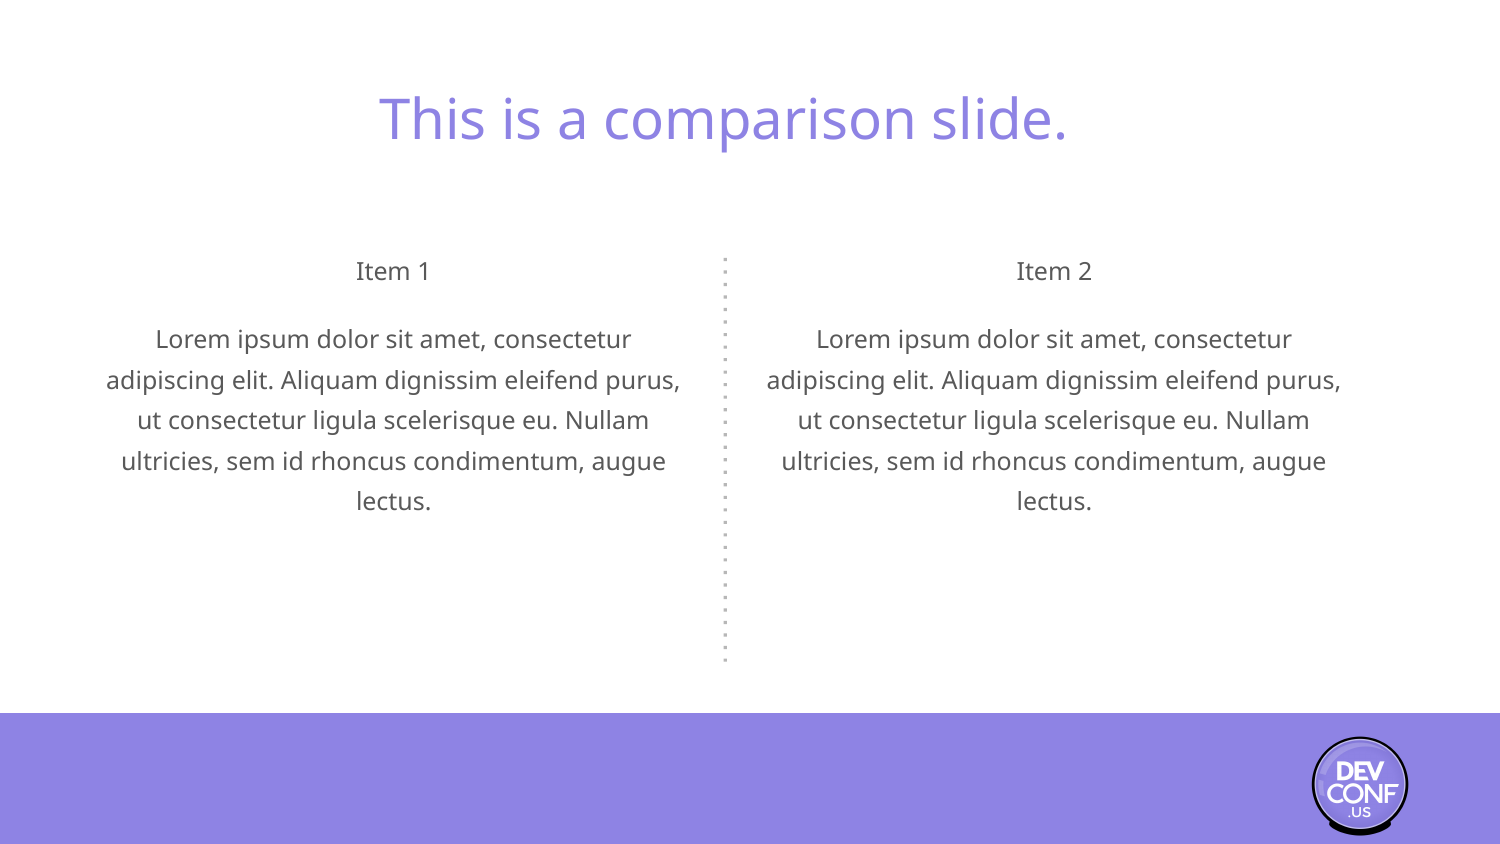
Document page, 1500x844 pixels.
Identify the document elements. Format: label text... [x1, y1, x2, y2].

subtitle Item 1 [105, 248, 683, 288]
subtitle Item 2 [766, 248, 1343, 288]
picture [1305, 731, 1415, 840]
list Lorem ipsum dolor sit amet, consectetur adipiscing elit. Aliquam dignissim eleifend purus, ut consectetur ligula scelerisque eu. Nullam ultricies, sem id rhoncus condimentum, augue lectus. [105, 313, 683, 703]
title This is a comparison slide. [105, 70, 1343, 164]
list Lorem ipsum dolor sit amet, consectetur adipiscing elit. Aliquam dignissim eleifend purus, ut consectetur ligula scelerisque eu. Nullam ultricies, sem id rhoncus condimentum, augue lectus. [766, 313, 1343, 703]
